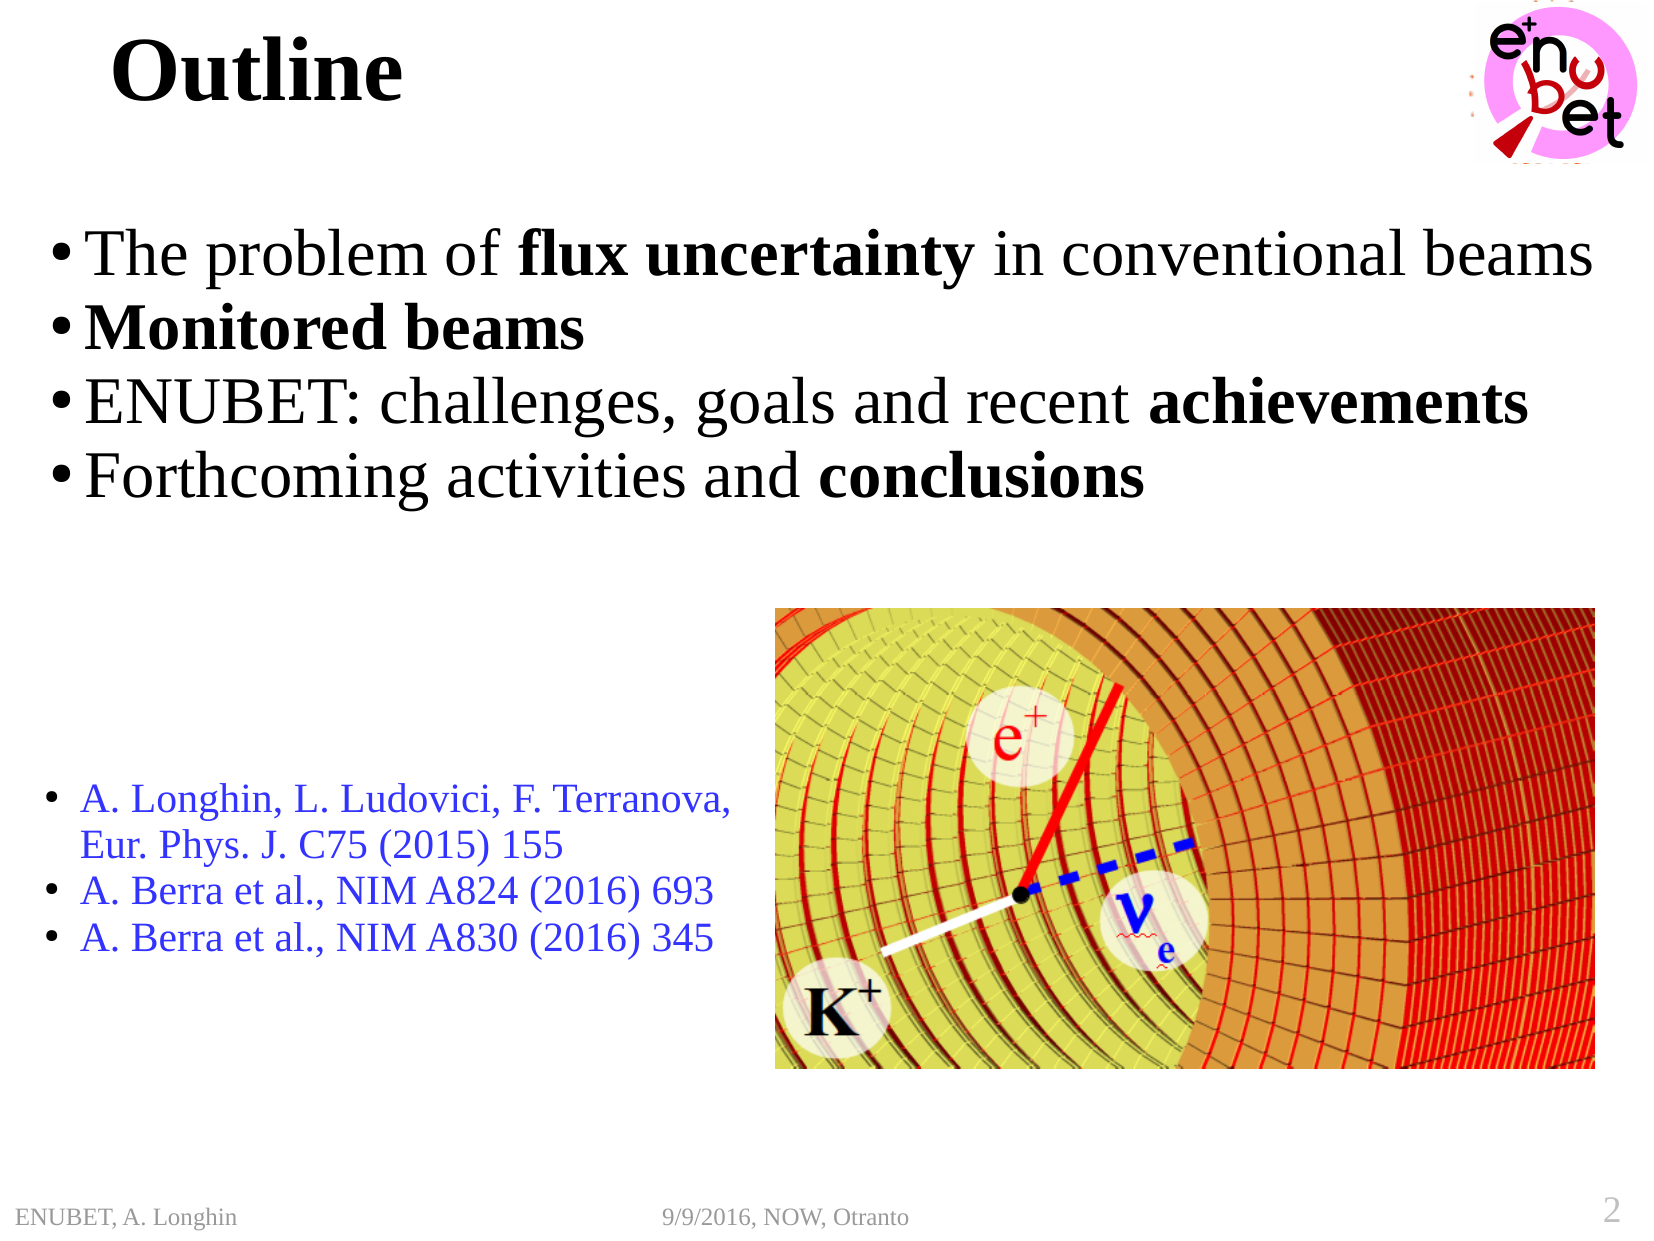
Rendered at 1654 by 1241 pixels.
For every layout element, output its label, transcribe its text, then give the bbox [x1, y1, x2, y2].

picture [775, 608, 1595, 1069]
text_box Outline [94, 11, 508, 142]
picture [1463, 0, 1653, 164]
text_box The problem of flux uncertainty in conventional beams Monitored beams ENUBET: challenges, goals and recent achievements Forthcoming activities and conclusions [34, 208, 1653, 520]
text_box A. Longhin, L. Ludovici, F. Terranova, Eur. Phys. J. C75 (2015) 155 A. Berra et al., NIM A824 (2016) 693 A. Berra et al., NIM A830 (2016) 345 [29, 767, 758, 981]
